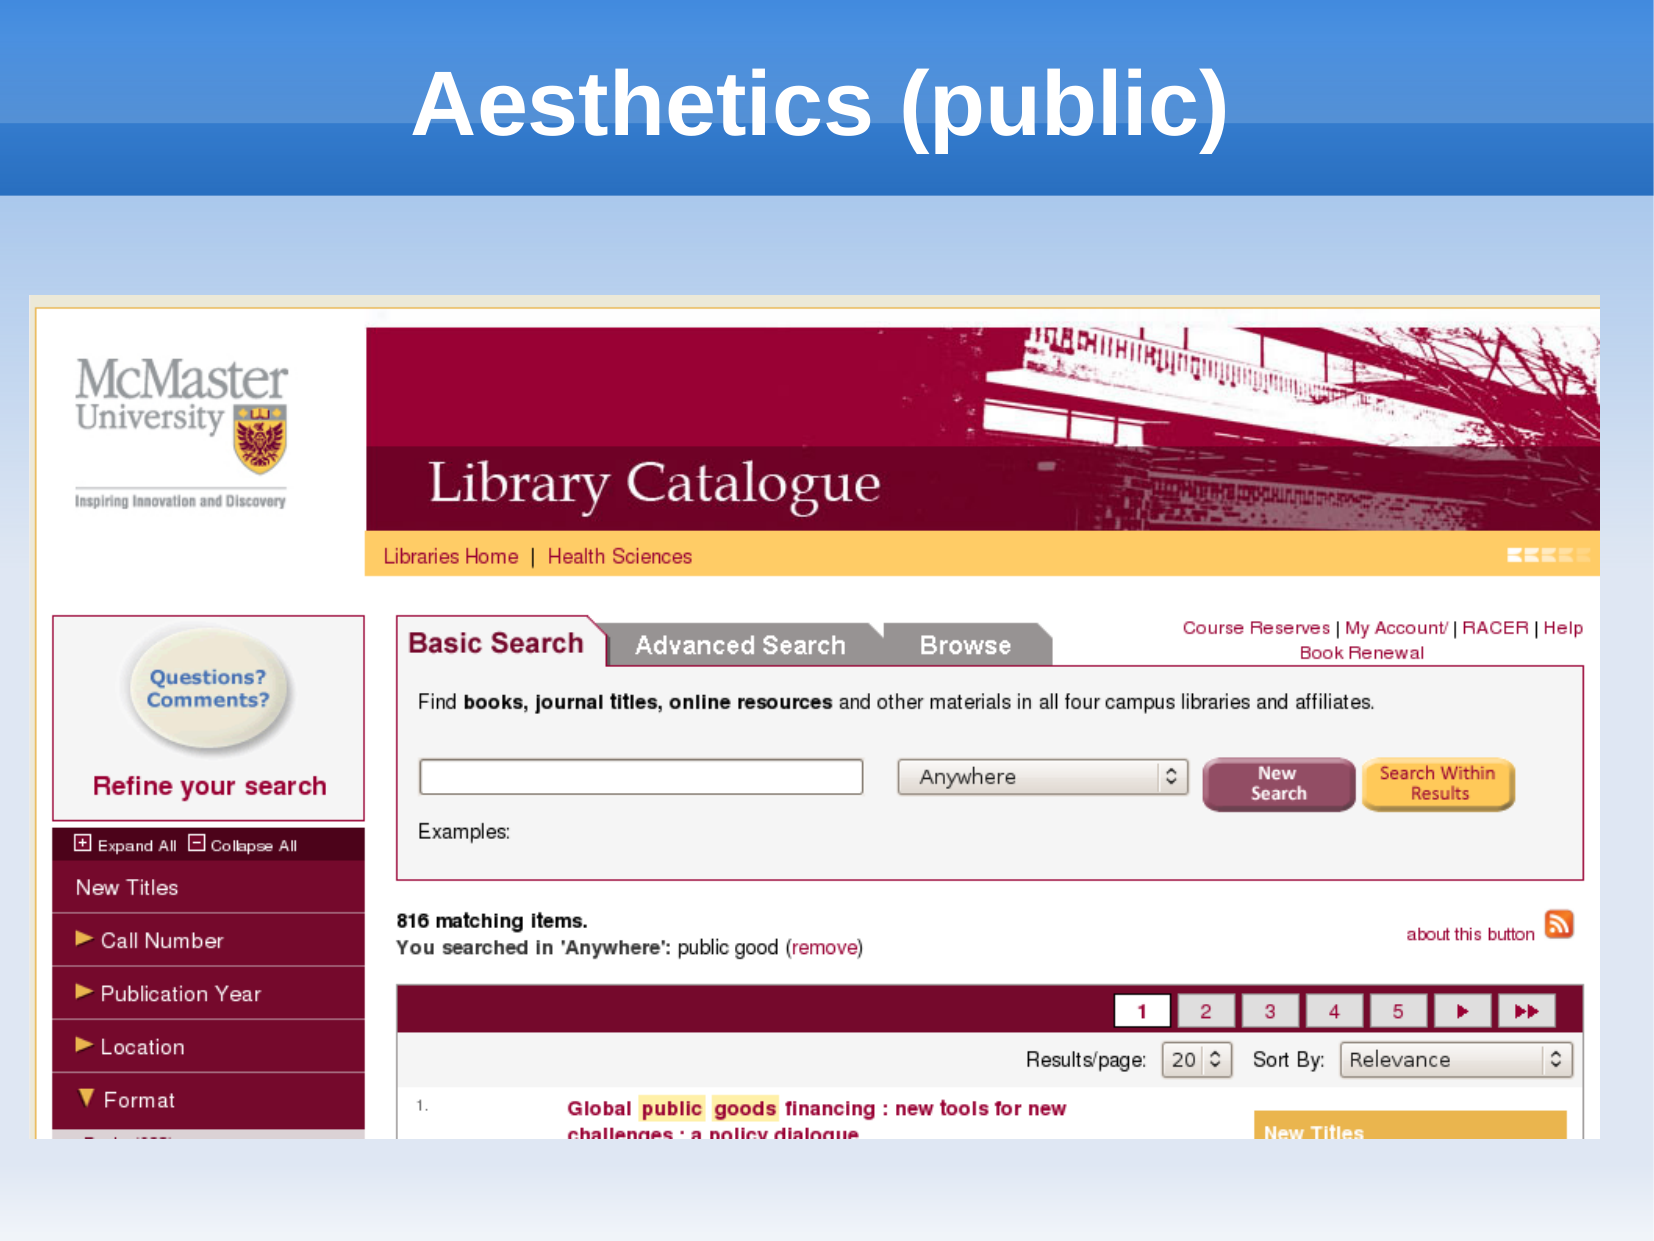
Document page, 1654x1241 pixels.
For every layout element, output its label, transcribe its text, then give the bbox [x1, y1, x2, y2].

title Aesthetics (public) [76, 7, 1565, 200]
picture [0, 0, 1654, 1241]
